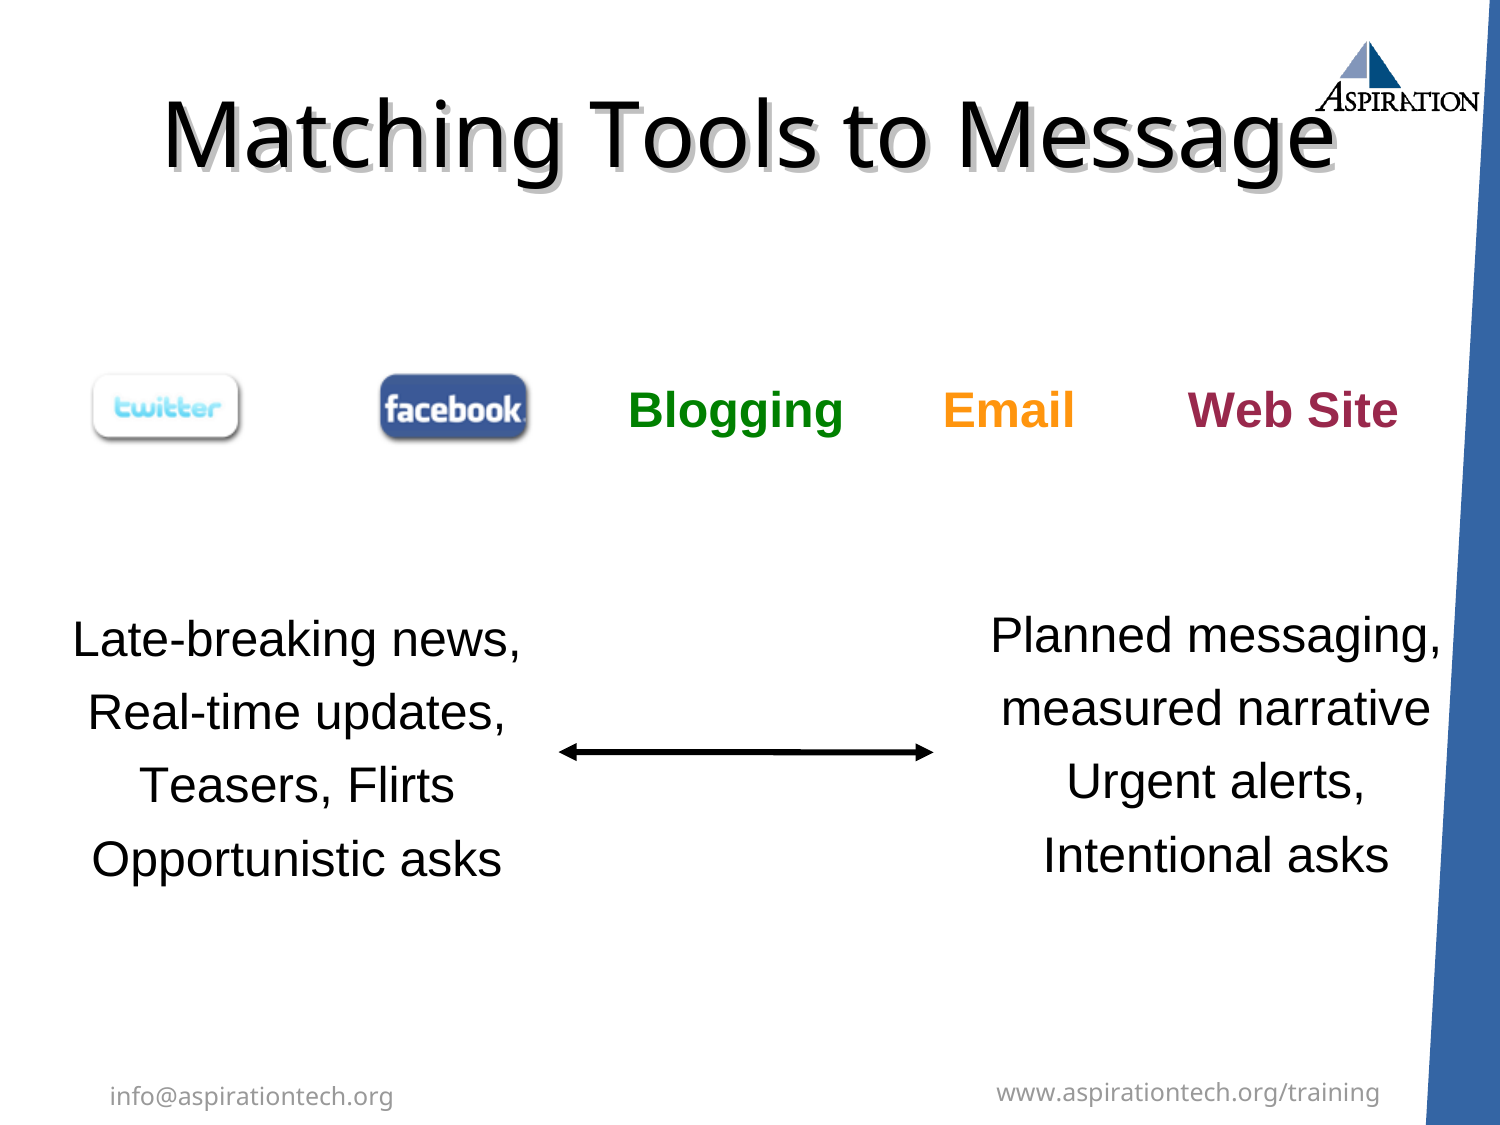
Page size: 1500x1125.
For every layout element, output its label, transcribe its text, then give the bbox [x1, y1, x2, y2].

text_box Planned messaging, measured narrative Urgent alerts, Intentional asks [975, 616, 1458, 888]
title Matching Tools to Message [49, 37, 1450, 225]
picture [1450, 41, 1480, 120]
text_box Blogging Email Web Site [613, 391, 1058, 443]
text_box Late-breaking news, Real-time updates, Teasers, Flirts Opportunistic asks [57, 620, 537, 891]
picture [89, 369, 246, 448]
picture [376, 369, 534, 448]
